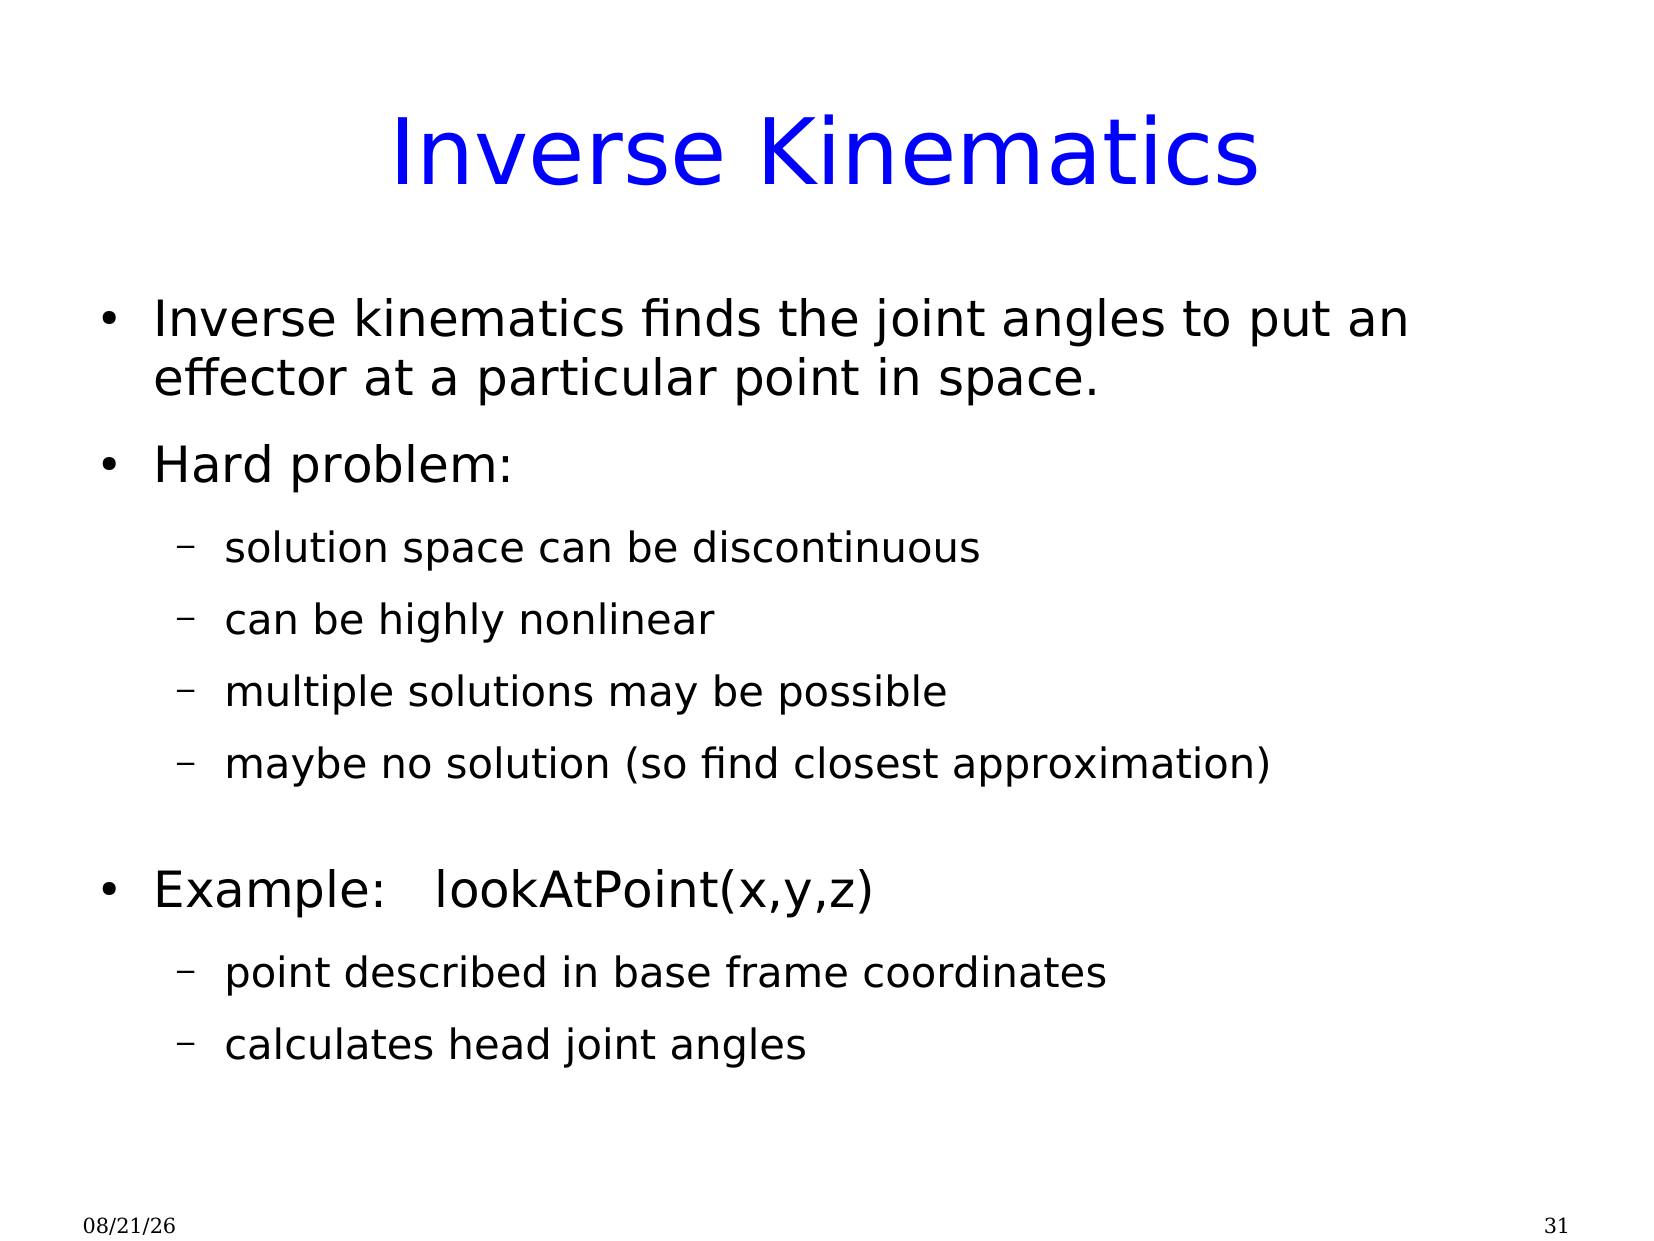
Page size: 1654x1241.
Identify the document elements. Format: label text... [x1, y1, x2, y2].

list Inverse kinematics finds the joint angles to put an effector at a particular point in space. Hard problem: solution space can be discontinuous can be highly nonlinear multiple solutions may be possible maybe no solution (so find closest approximation) Example: lookAtPoint(x,y,z) point described in base frame coordinates calculates head joint angles [82, 290, 1571, 1109]
title Inverse Kinematics [82, 49, 1571, 257]
